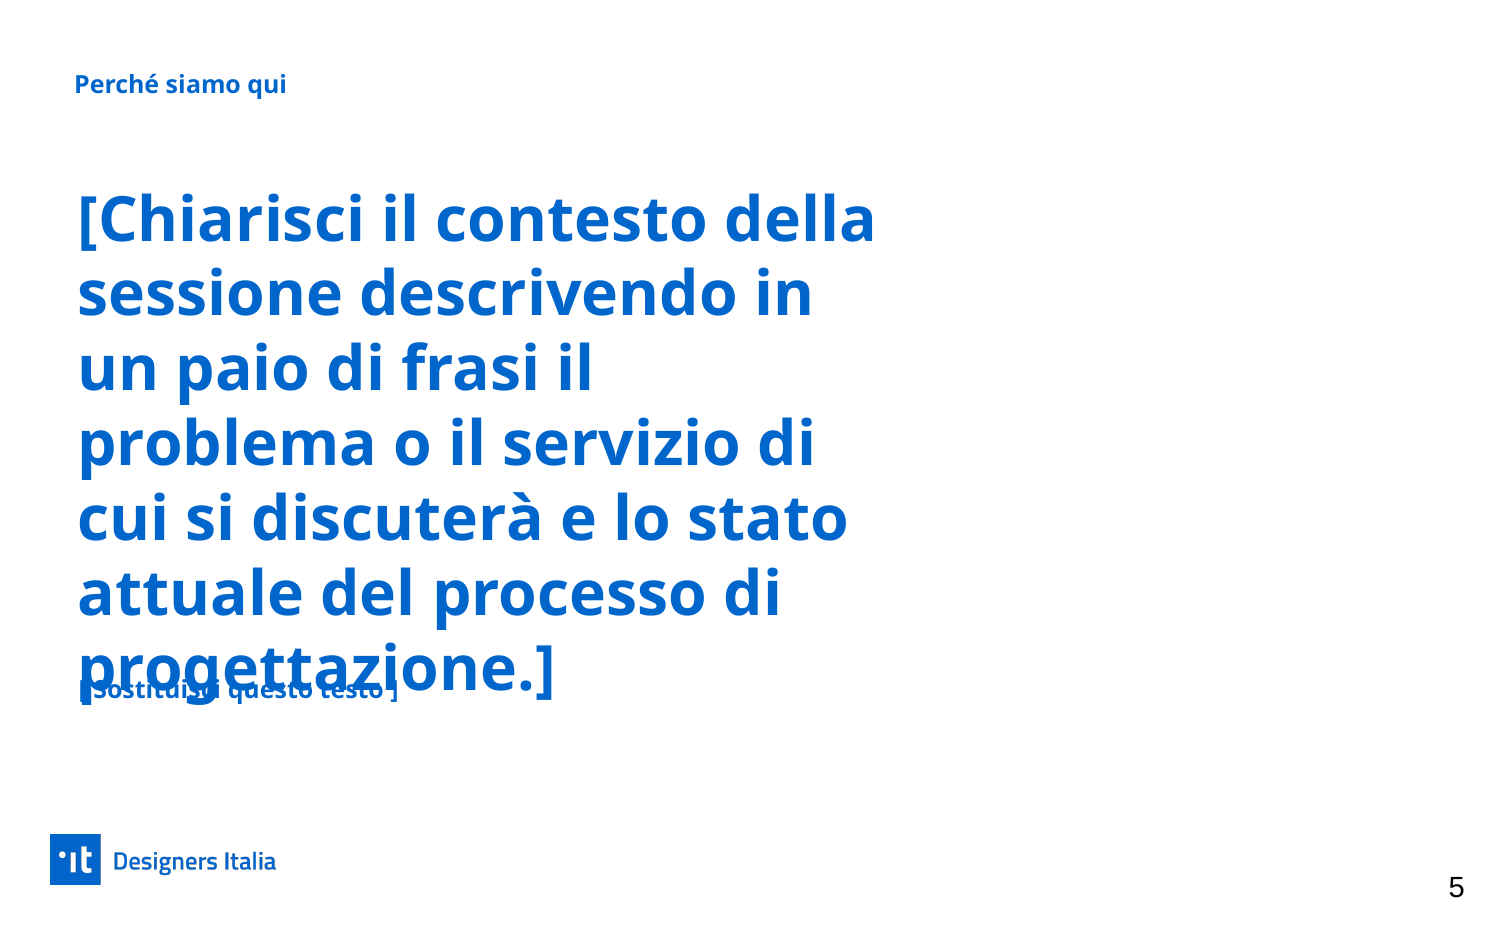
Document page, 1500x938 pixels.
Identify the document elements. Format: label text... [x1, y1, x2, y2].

text_box [Chiarisci il contesto della sessione descrivendo in un paio di frasi il problema o il servizio di cui si discuterà e lo stato attuale del processo di progettazione.] [62, 163, 907, 648]
text_box Perché siamo qui [59, 58, 696, 110]
picture [50, 834, 289, 885]
text_box [ Sostituisci questo testo ] [63, 663, 701, 715]
slide_number <numero> [1389, 850, 1480, 922]
